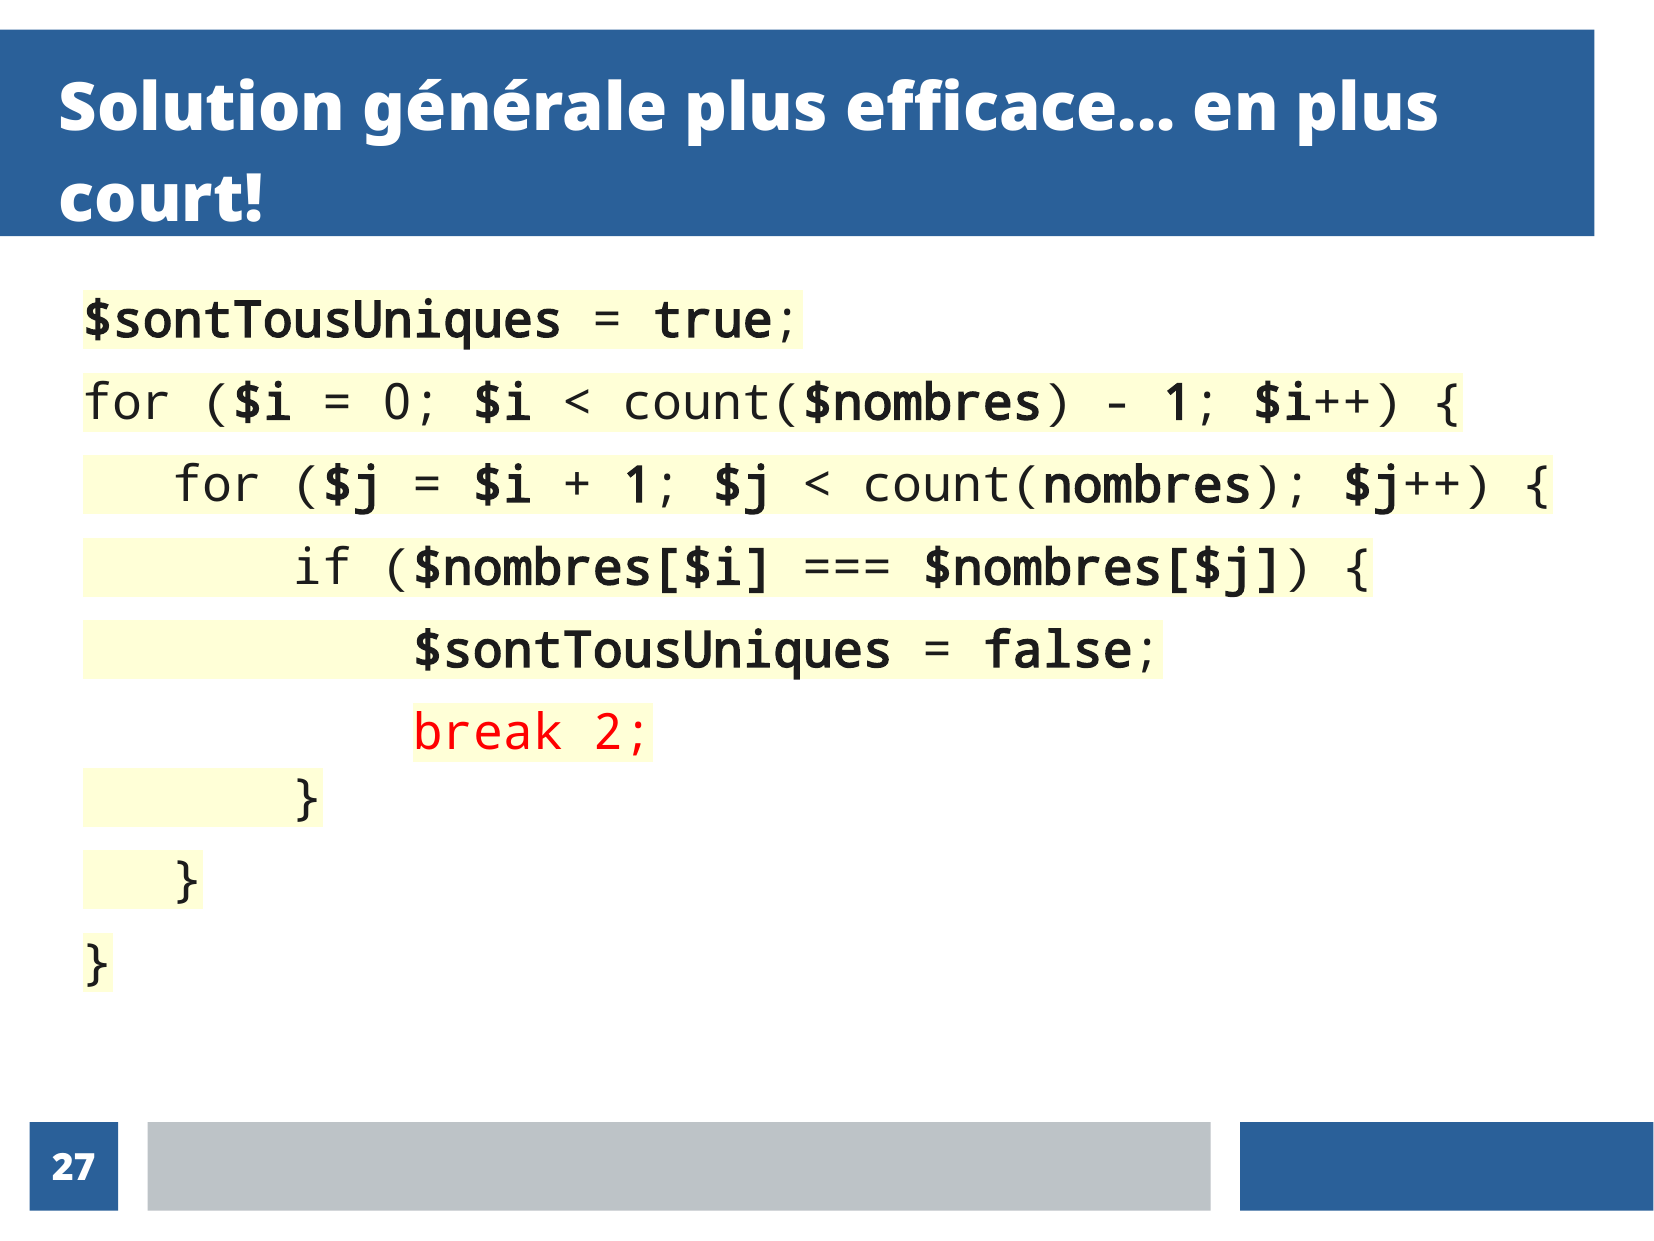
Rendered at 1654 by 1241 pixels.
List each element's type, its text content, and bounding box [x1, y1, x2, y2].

list $sontTousUniques = true; for ($i = 0; $i < count($nombres) - 1; $i++) { for ($j = $i + 1; $j < count(nombres); $j++) { if ($nombres[$i] === $nombres[$j]) { $sontTousUniques = false; break 2; } } } [82, 290, 1630, 1063]
title Solution générale plus efficace... en plus court! [59, 59, 1595, 207]
